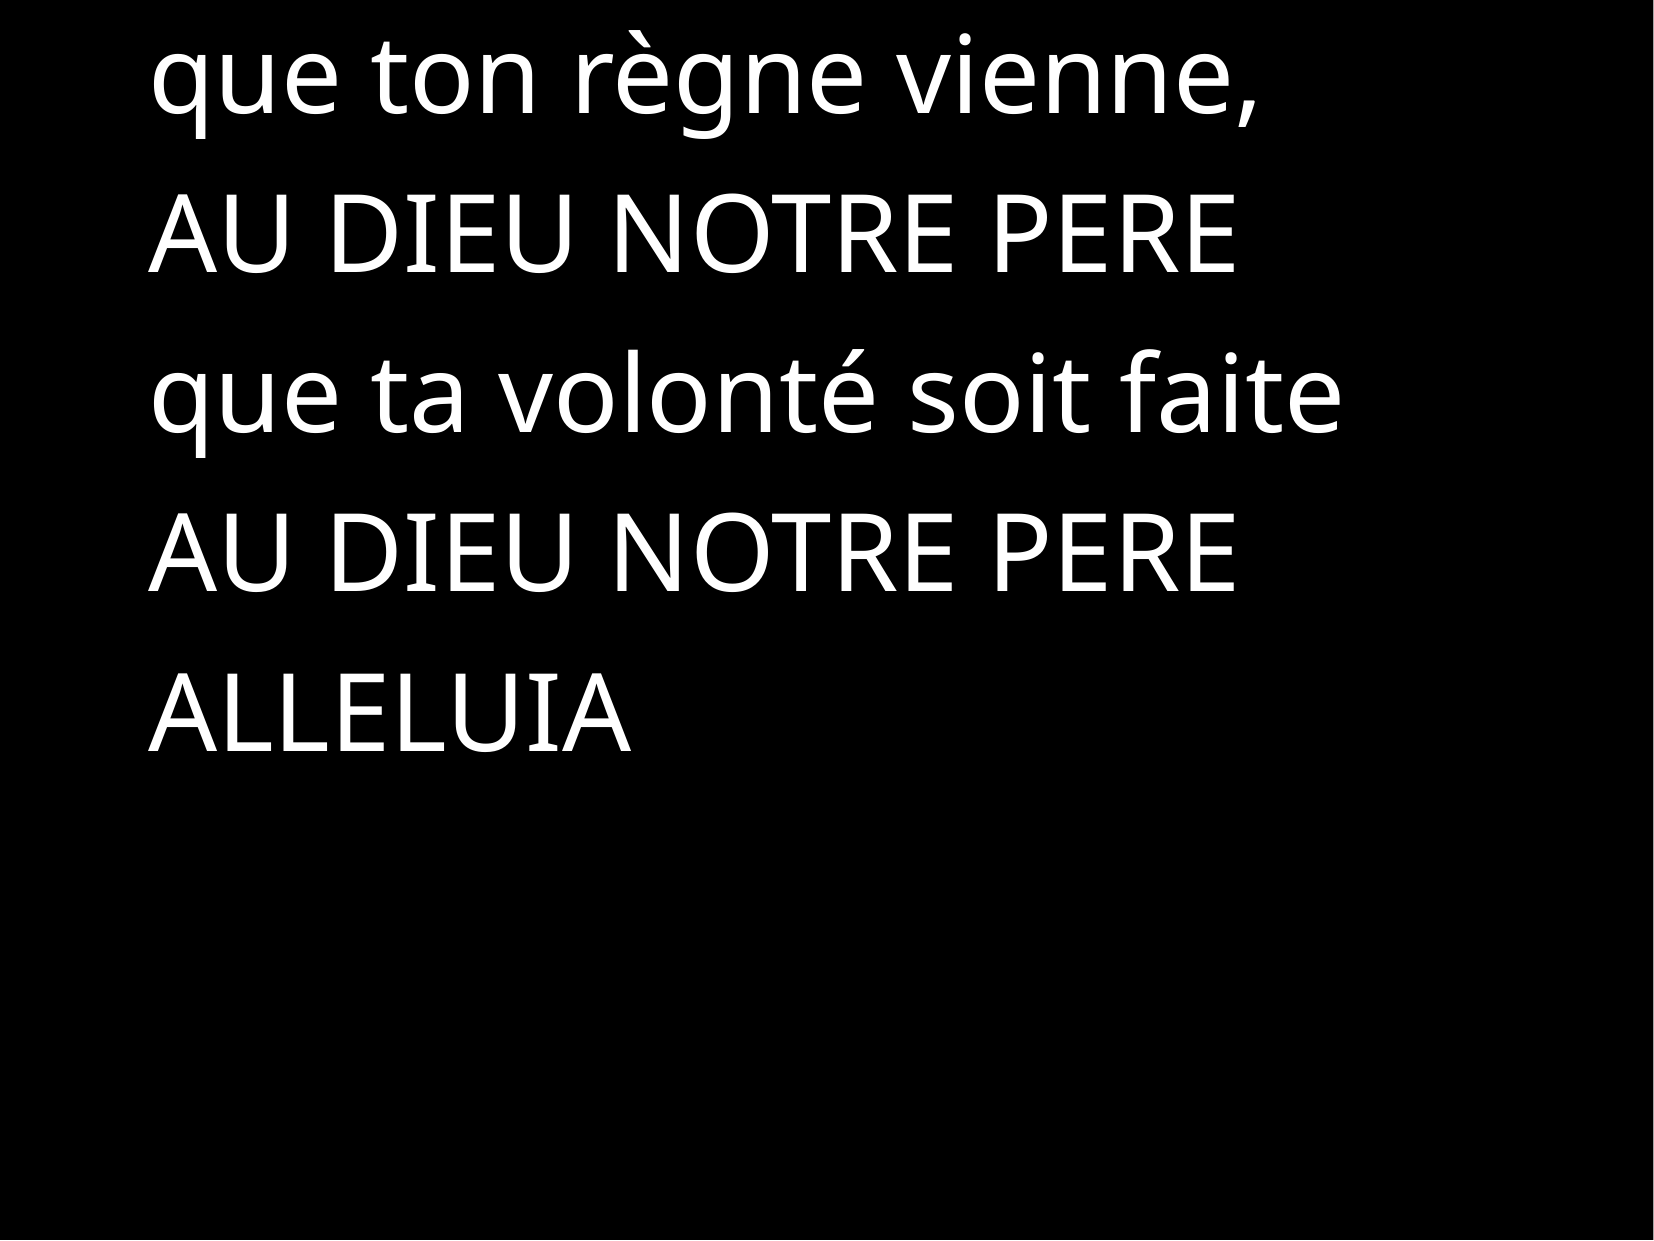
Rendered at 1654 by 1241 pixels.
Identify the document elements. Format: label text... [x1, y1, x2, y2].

list que ton règne vienne, AU DIEU NOTRE PERE que ta volonté soit faite AU DIEU NOTRE PERE ALLELUIA [4, 0, 1491, 1096]
